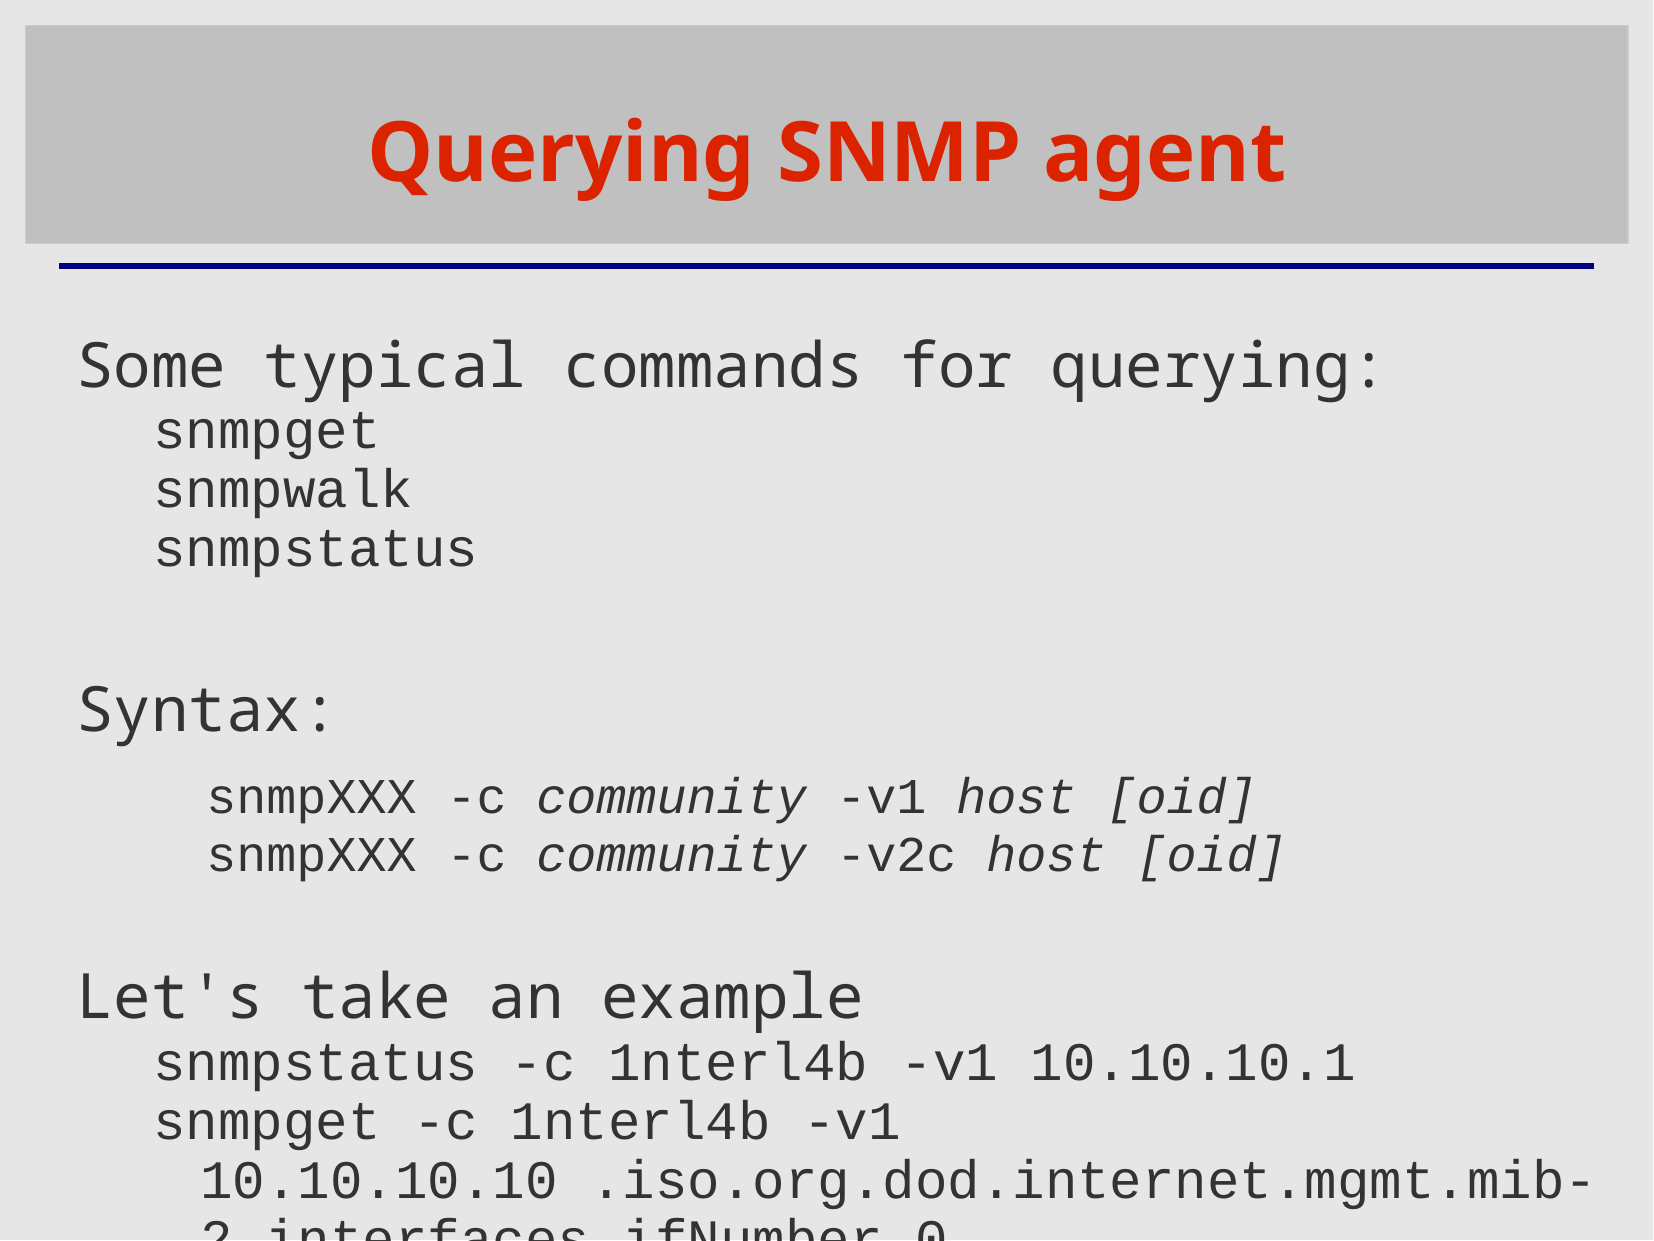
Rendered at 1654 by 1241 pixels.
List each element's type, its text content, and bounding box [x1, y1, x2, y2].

list Some typical commands for querying: snmpget snmpwalk snmpstatus Syntax: snmpXXX -c community -v1 host [oid] snmpXXX -c community -v2c host [oid] Let's take an example snmpstatus -c 1nterl4b -v1 10.10.10.1 snmpget -c 1nterl4b -v1 10.10.10.10 .iso.org.dod.internet.mgmt.mib-2.interfaces.ifNumber.0 snmpwalk -c 1nterl4b -v1 10.10.10.10 ifDescr [59, 322, 1654, 1199]
title Querying SNMP agent [121, 53, 1534, 246]
